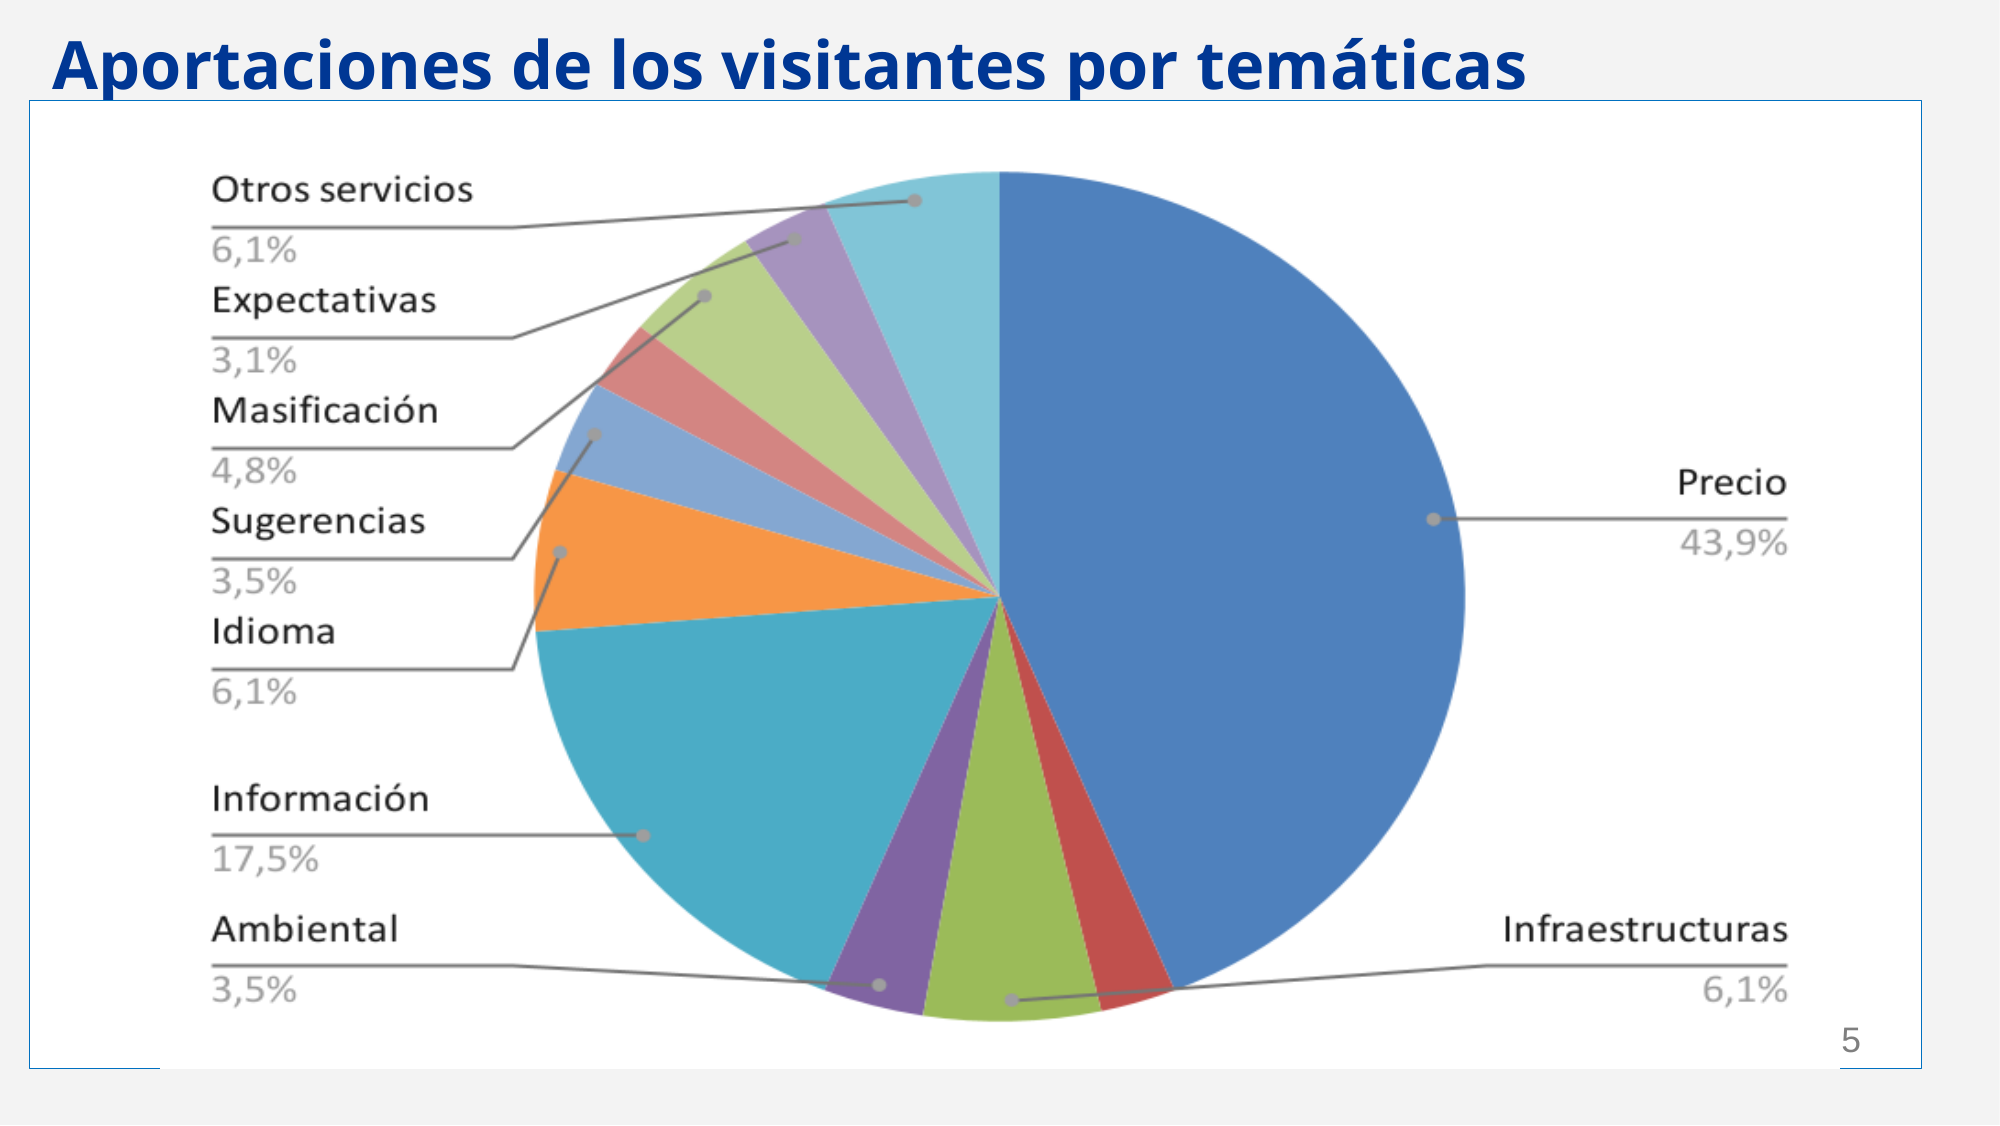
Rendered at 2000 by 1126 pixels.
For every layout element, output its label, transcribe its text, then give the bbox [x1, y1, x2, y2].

slide_number <number> [1840, 1008, 1880, 1069]
text_box [29, 100, 1922, 1069]
picture [160, 125, 1840, 1069]
text_box Aportaciones de los visitantes por temáticas [52, 0, 1945, 126]
